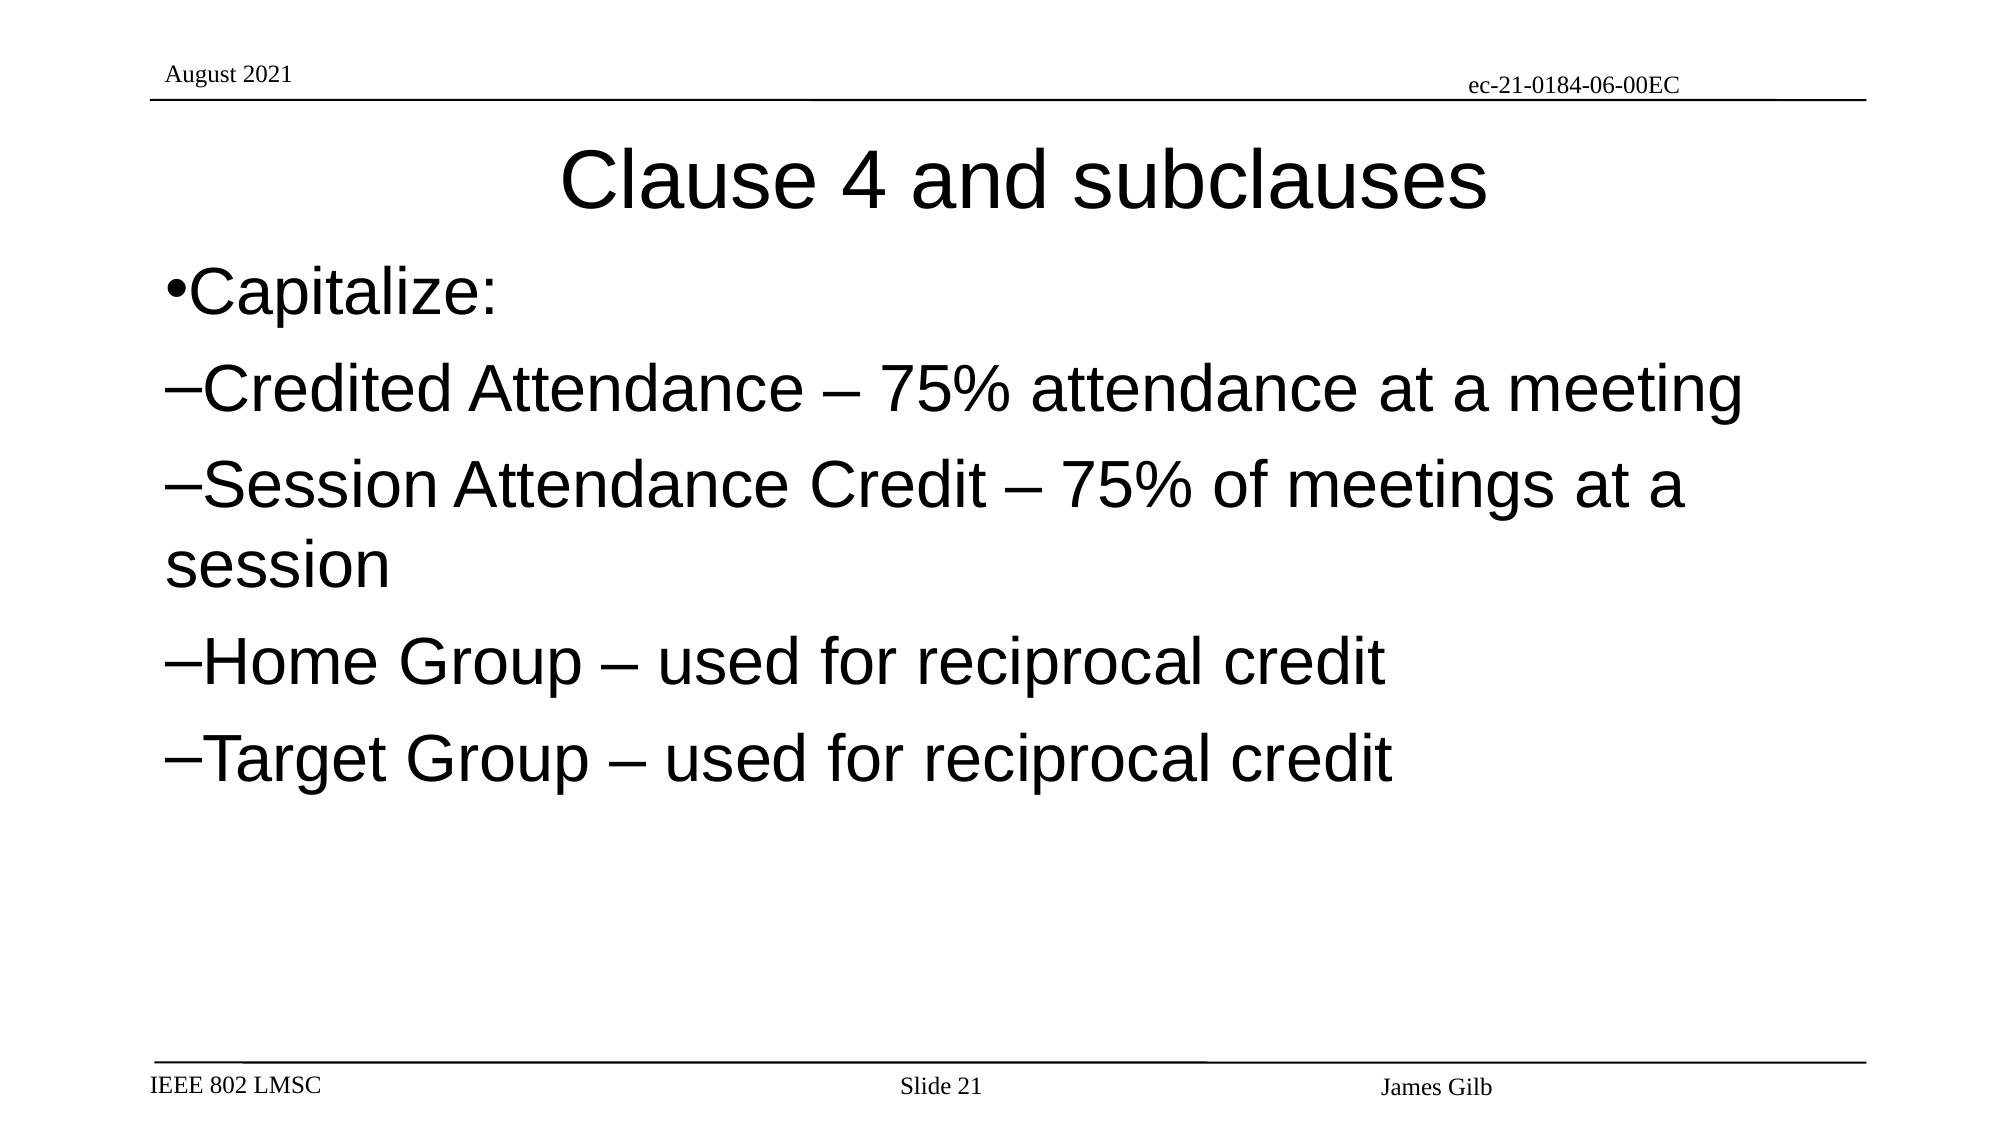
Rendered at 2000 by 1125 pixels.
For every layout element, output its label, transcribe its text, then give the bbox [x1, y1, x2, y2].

text_box Slide [799, 1069, 1083, 1108]
title Clause 4 and subclauses [149, 112, 1900, 238]
list Capitalize: Credited Attendance – 75% attendance at a meeting Session Attendance Credit – 75% of meetings at a session Home Group – used for reciprocal credit Target Group – used for reciprocal credit [149, 239, 1900, 1051]
